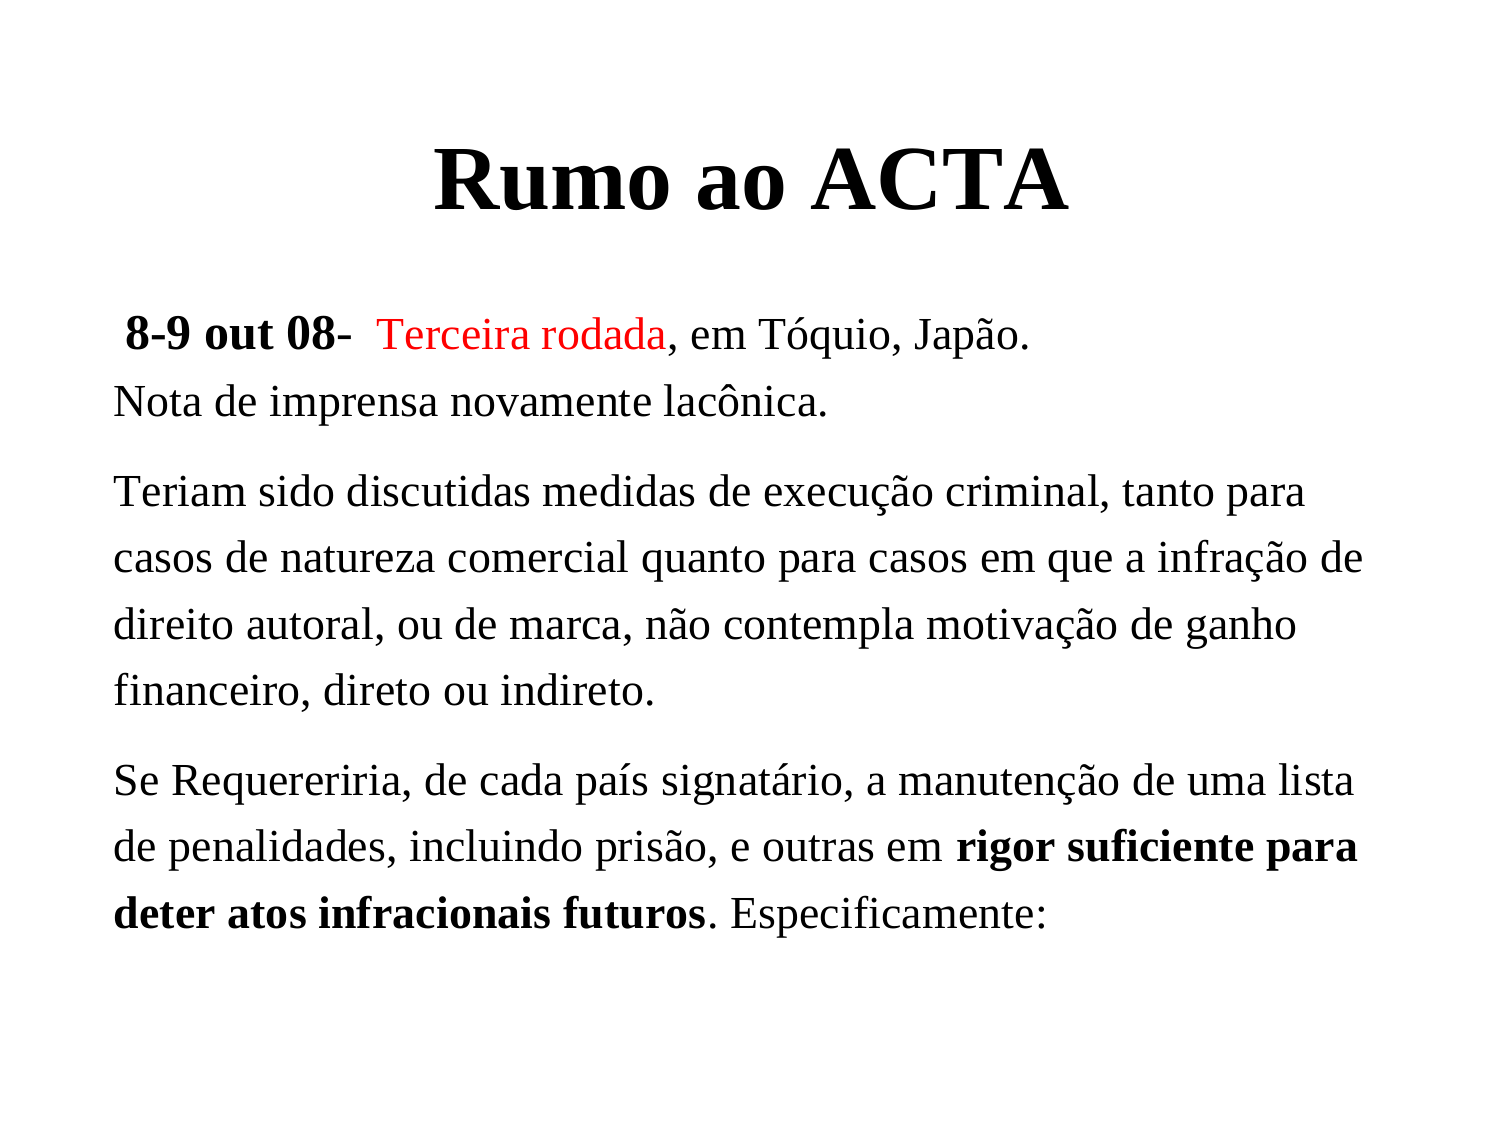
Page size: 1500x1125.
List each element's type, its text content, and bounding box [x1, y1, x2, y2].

title Rumo ao ACTA [87, 52, 1416, 307]
text_box 8-9 out 08- Terceira rodada, em Tóquio, Japão. Nota de imprensa novamente lacônica. Teriam sido discutidas medidas de execução criminal, tanto para casos de natureza comercial quanto para casos em que a infração de direito autoral, ou de marca, não contempla motivação de ganho financeiro, direto ou indireto. Se Requereriria, de cada país signatário, a manutenção de uma lista de penalidades, incluindo prisão, e outras em rigor suficiente para deter atos infracionais futuros. Especificamente: [98, 280, 1425, 970]
